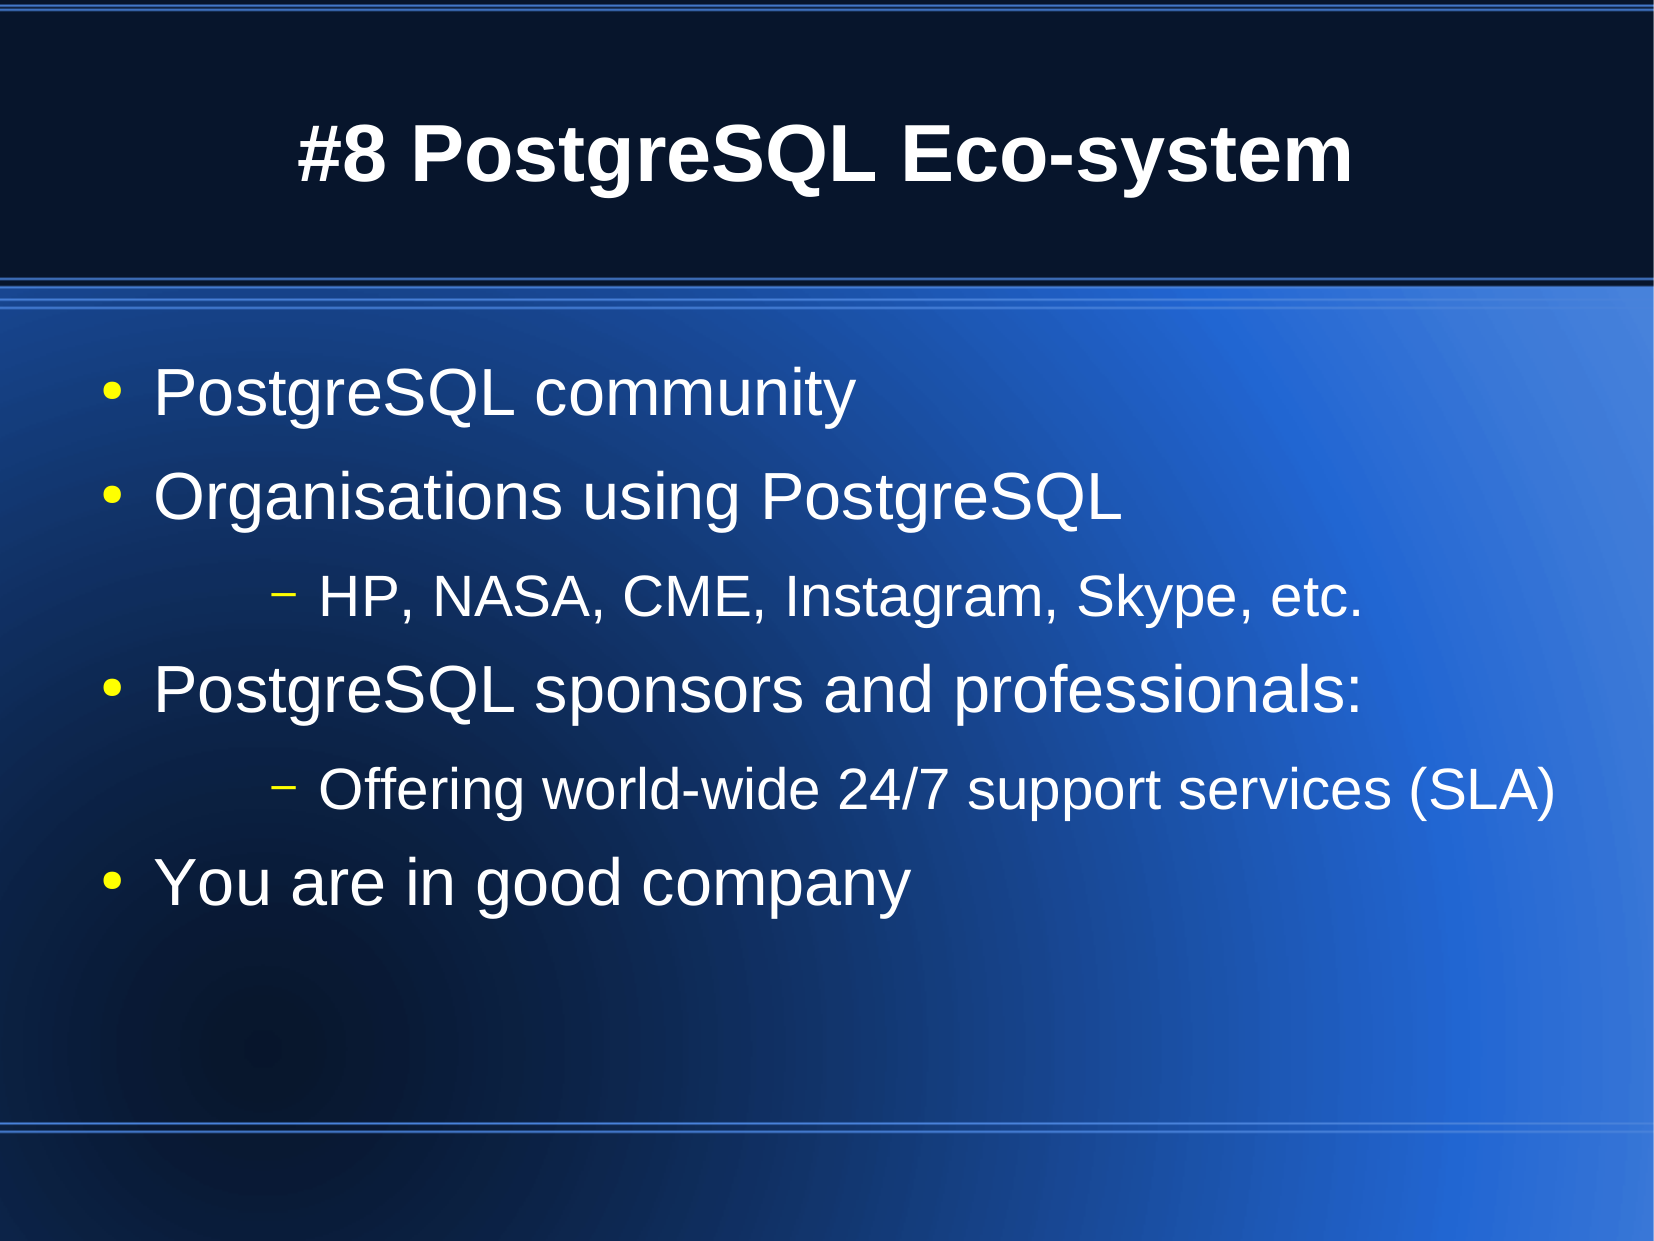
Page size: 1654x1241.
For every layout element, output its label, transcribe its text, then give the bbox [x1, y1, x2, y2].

list PostgreSQL community Organisations using PostgreSQL HP, NASA, CME, Instagram, Skype, etc. PostgreSQL sponsors and professionals: Offering world-wide 24/7 support services (SLA) You are in good company [82, 355, 1571, 1075]
picture [0, 0, 1654, 1241]
title #8 PostgreSQL Eco-system [82, 49, 1571, 257]
